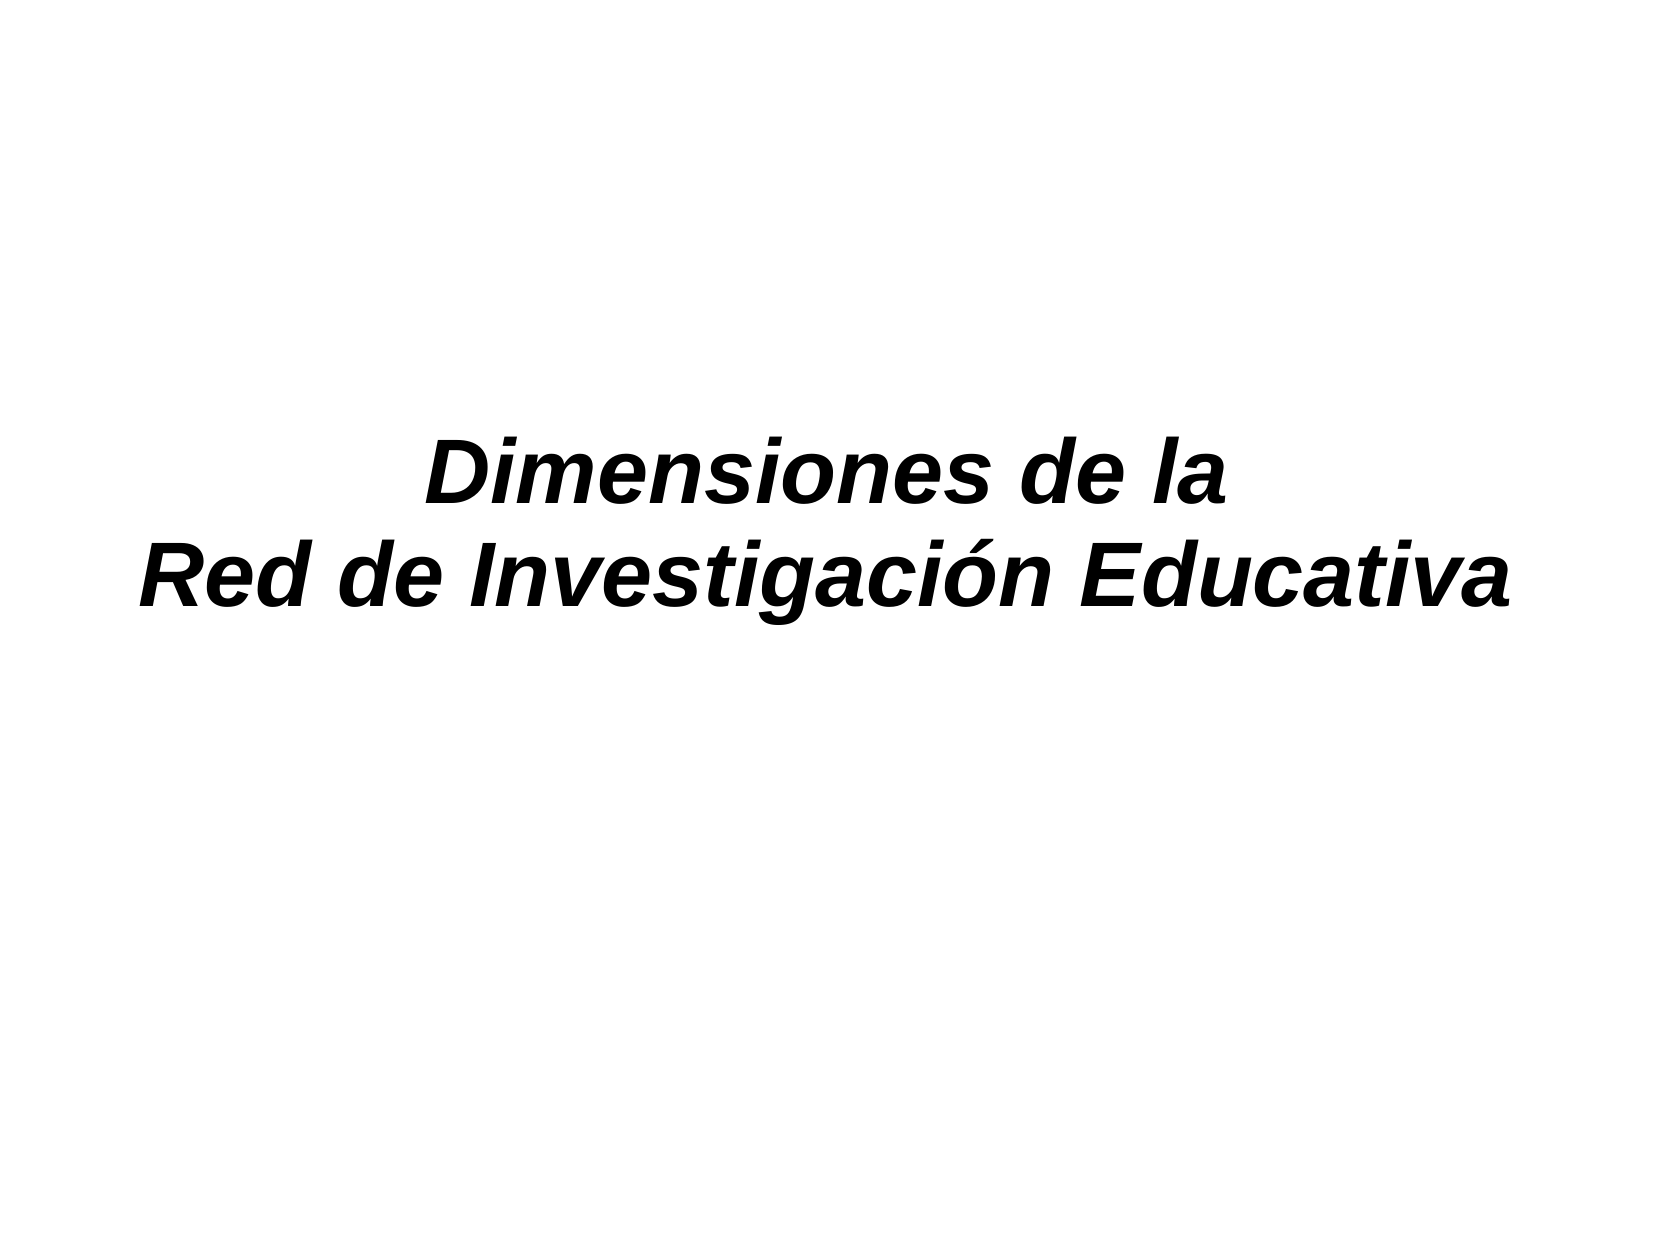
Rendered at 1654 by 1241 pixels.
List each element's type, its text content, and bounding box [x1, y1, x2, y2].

text_box Dimensiones de la Red de Investigación Educativa [124, 413, 1530, 634]
